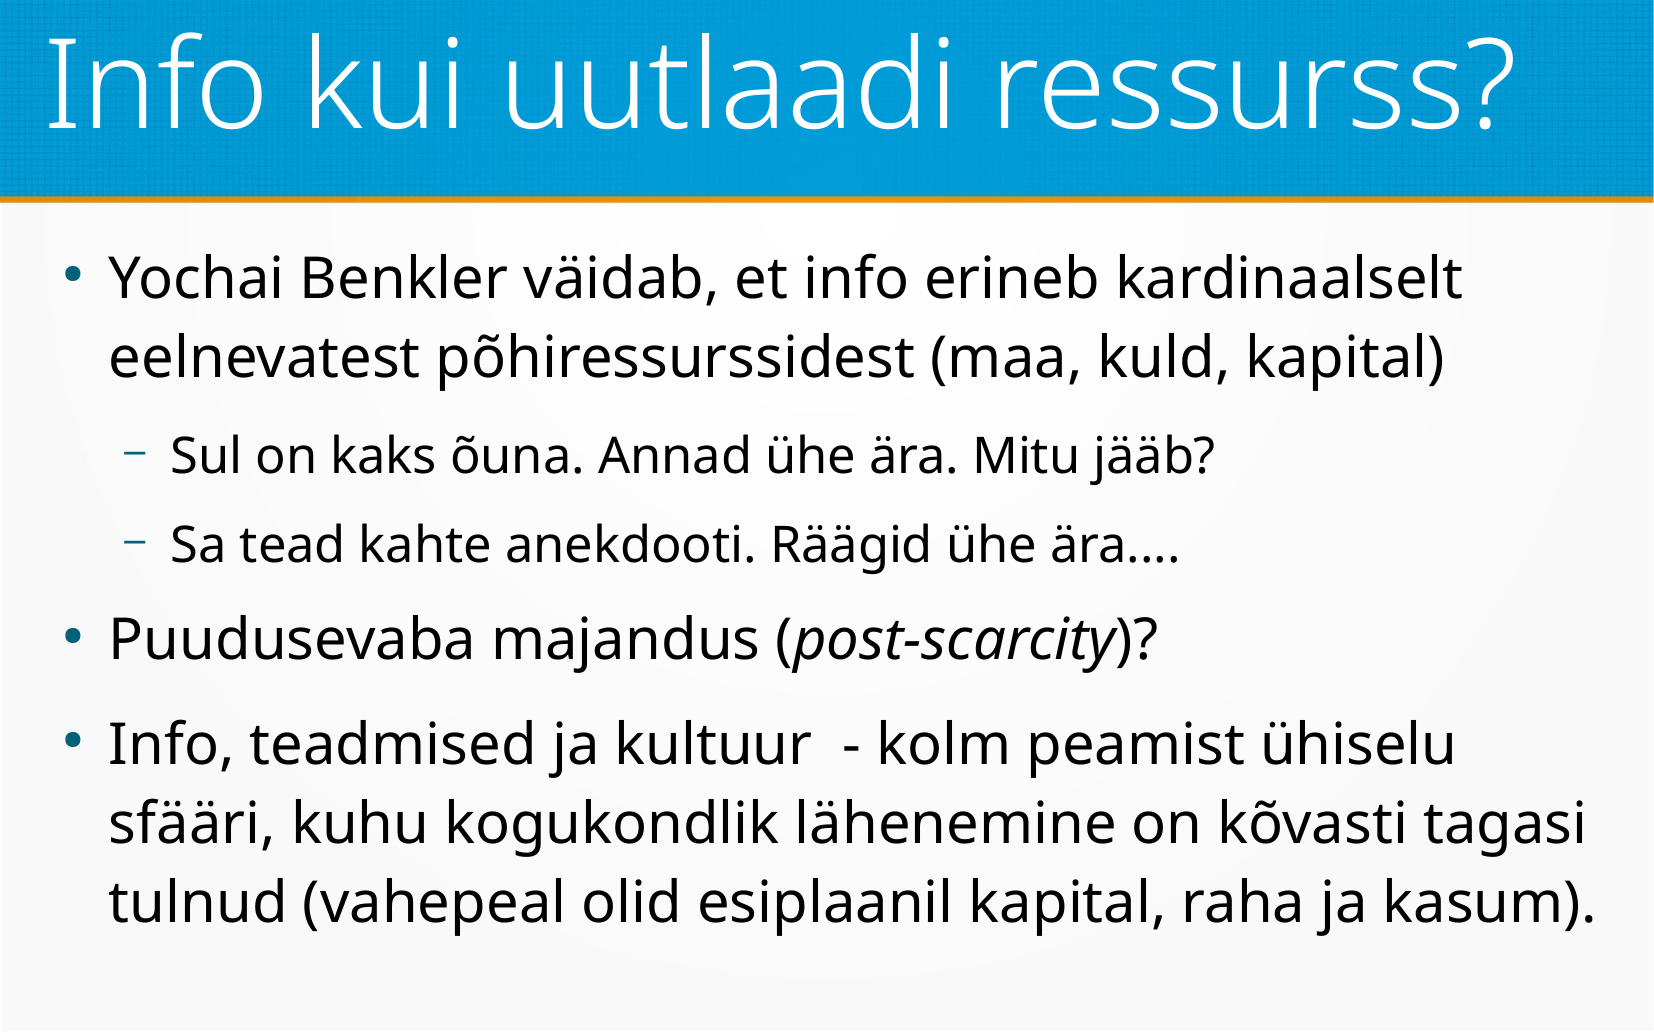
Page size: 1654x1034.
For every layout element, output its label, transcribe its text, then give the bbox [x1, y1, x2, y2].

picture [0, 195, 1654, 1034]
title Info kui uutlaadi ressurss? [43, 0, 1619, 166]
list Yochai Benkler väidab, et info erineb kardinaalselt eelnevatest põhiressurssidest (maa, kuld, kapital) Sul on kaks õuna. Annad ühe ära. Mitu jääb? Sa tead kahte anekdooti. Räägid ühe ära.... Puudusevaba majandus (post-scarcity)? Info, teadmised ja kultuur - kolm peamist ühiselu sfääri, kuhu kogukondlik lähenemine on kõvasti tagasi tulnud (vahepeal olid esiplaanil kapital, raha ja kasum). [47, 236, 1607, 1002]
